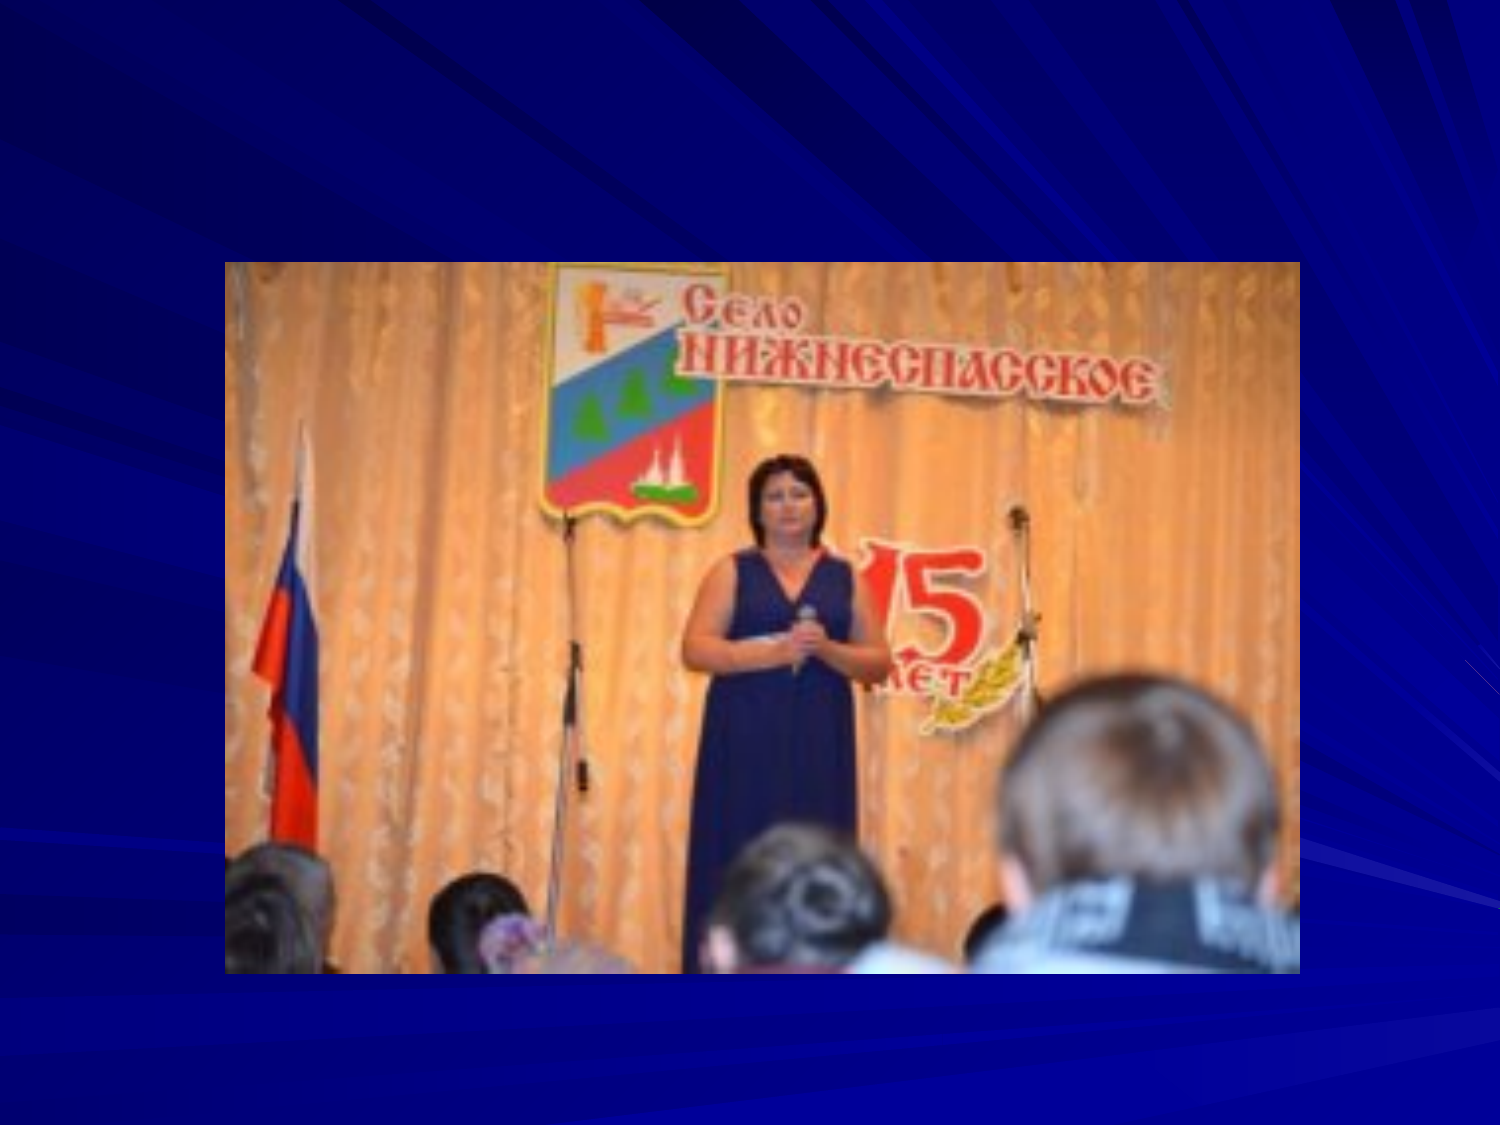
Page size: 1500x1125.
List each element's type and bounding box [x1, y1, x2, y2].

picture [225, 262, 1300, 974]
